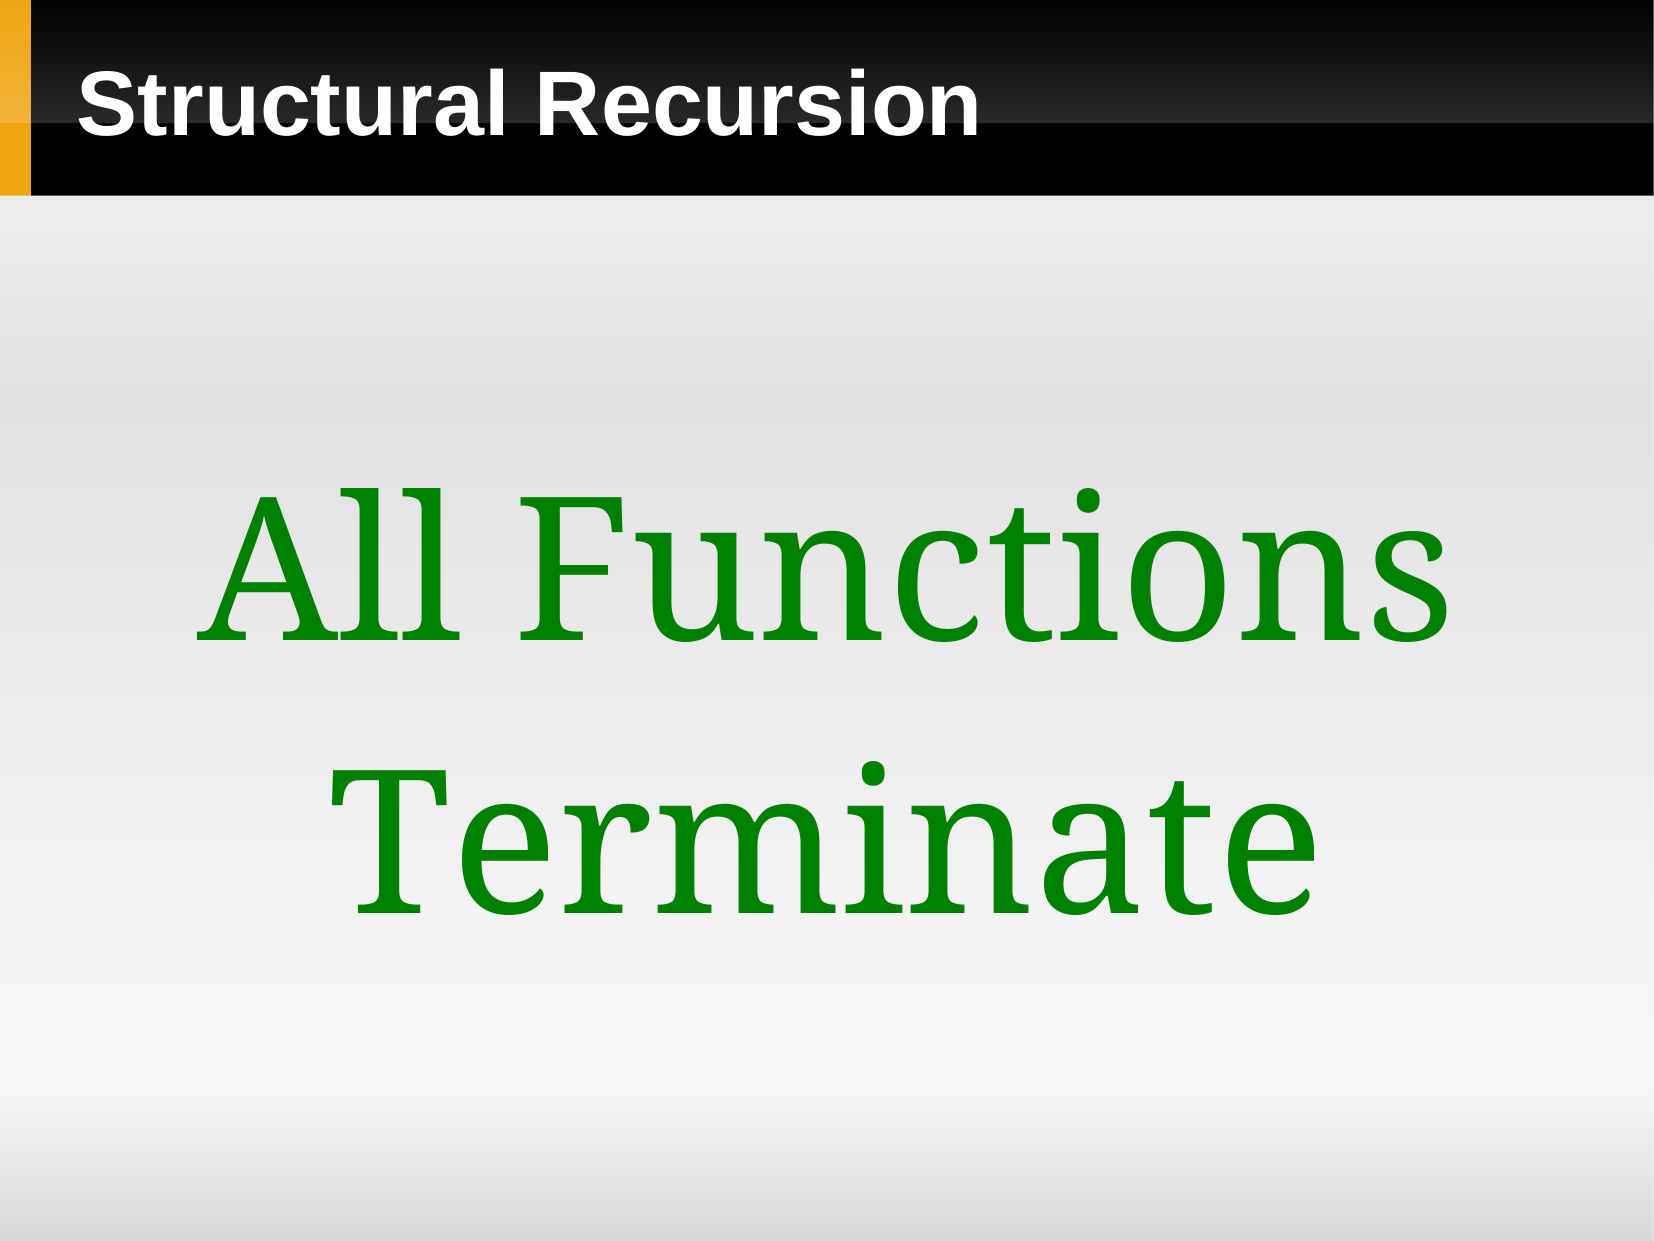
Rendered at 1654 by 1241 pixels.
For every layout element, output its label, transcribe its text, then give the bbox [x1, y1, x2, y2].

subtitle All Functions Terminate [82, 297, 1571, 1102]
title Structural Recursion [76, 0, 1565, 208]
picture [0, 0, 1654, 1241]
